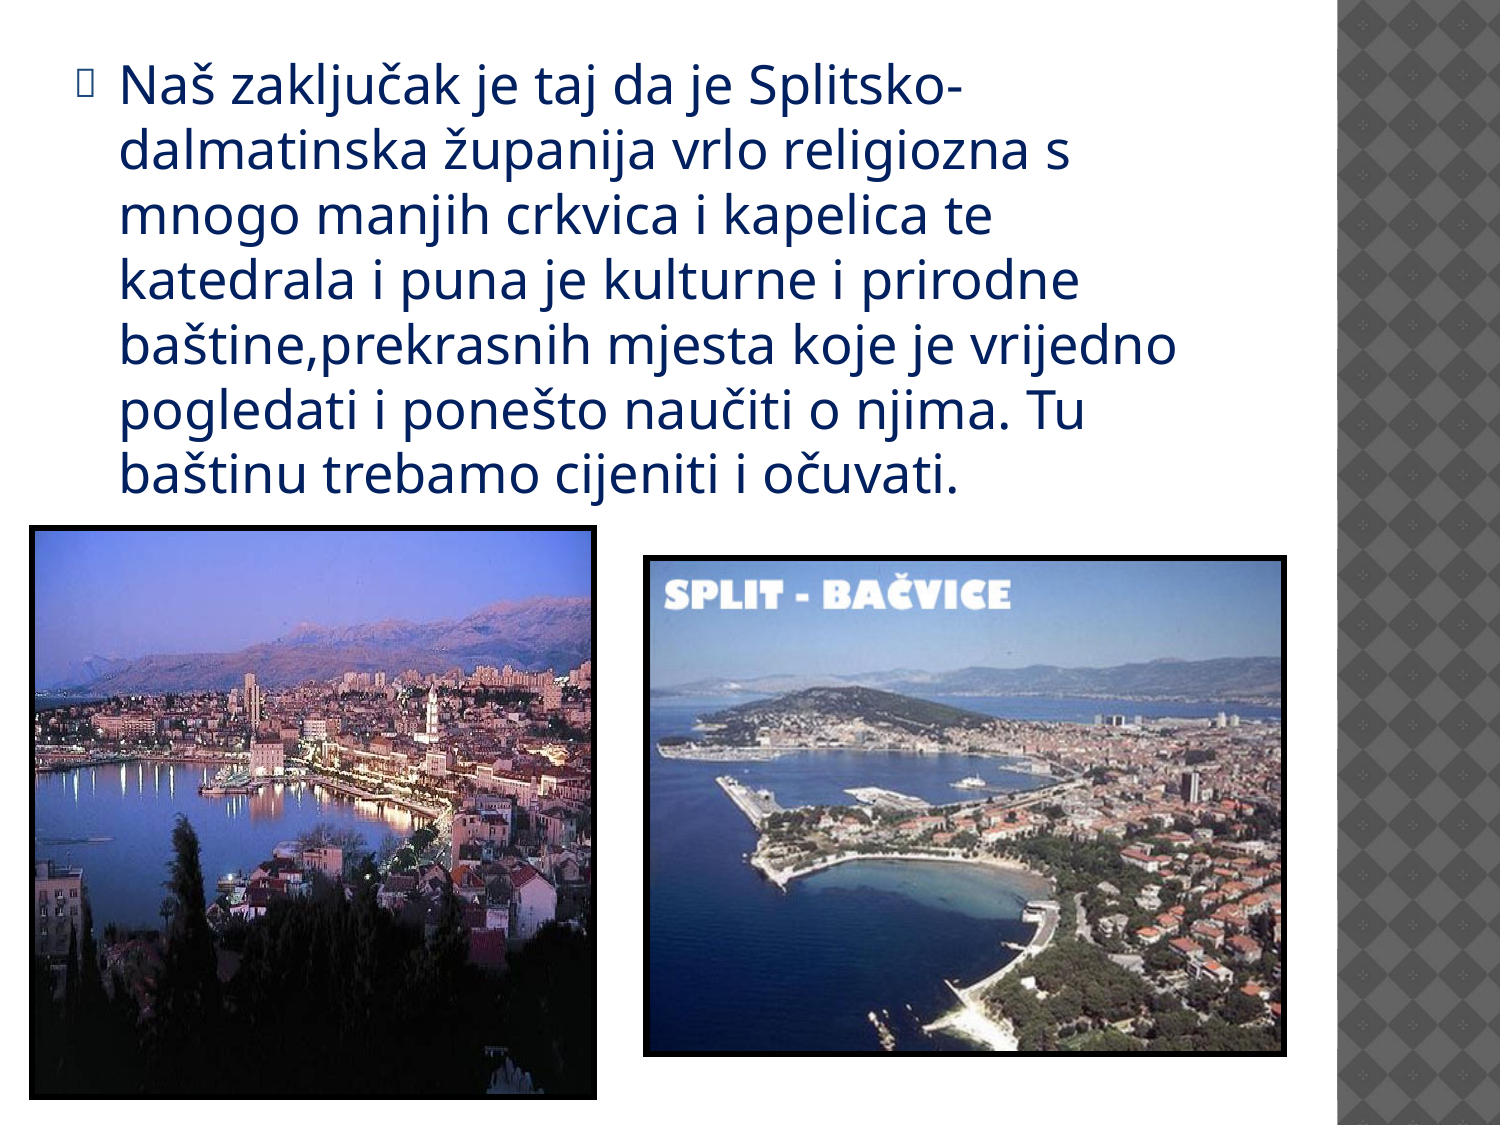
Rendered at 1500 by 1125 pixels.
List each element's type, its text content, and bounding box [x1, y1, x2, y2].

picture [1337, 0, 1500, 1125]
picture [35, 531, 591, 1094]
picture [649, 561, 1281, 1051]
list Naš zaključak je taj da je Splitsko-dalmatinska županija vrlo religiozna s mnogo manjih crkvica i kapelica te katedrala i puna je kulturne i prirodne baštine,prekrasnih mjesta koje je vrijedno pogledati i ponešto naučiti o njima. Tu baštinu trebamo cijeniti i očuvati. [58, 35, 1247, 1090]
